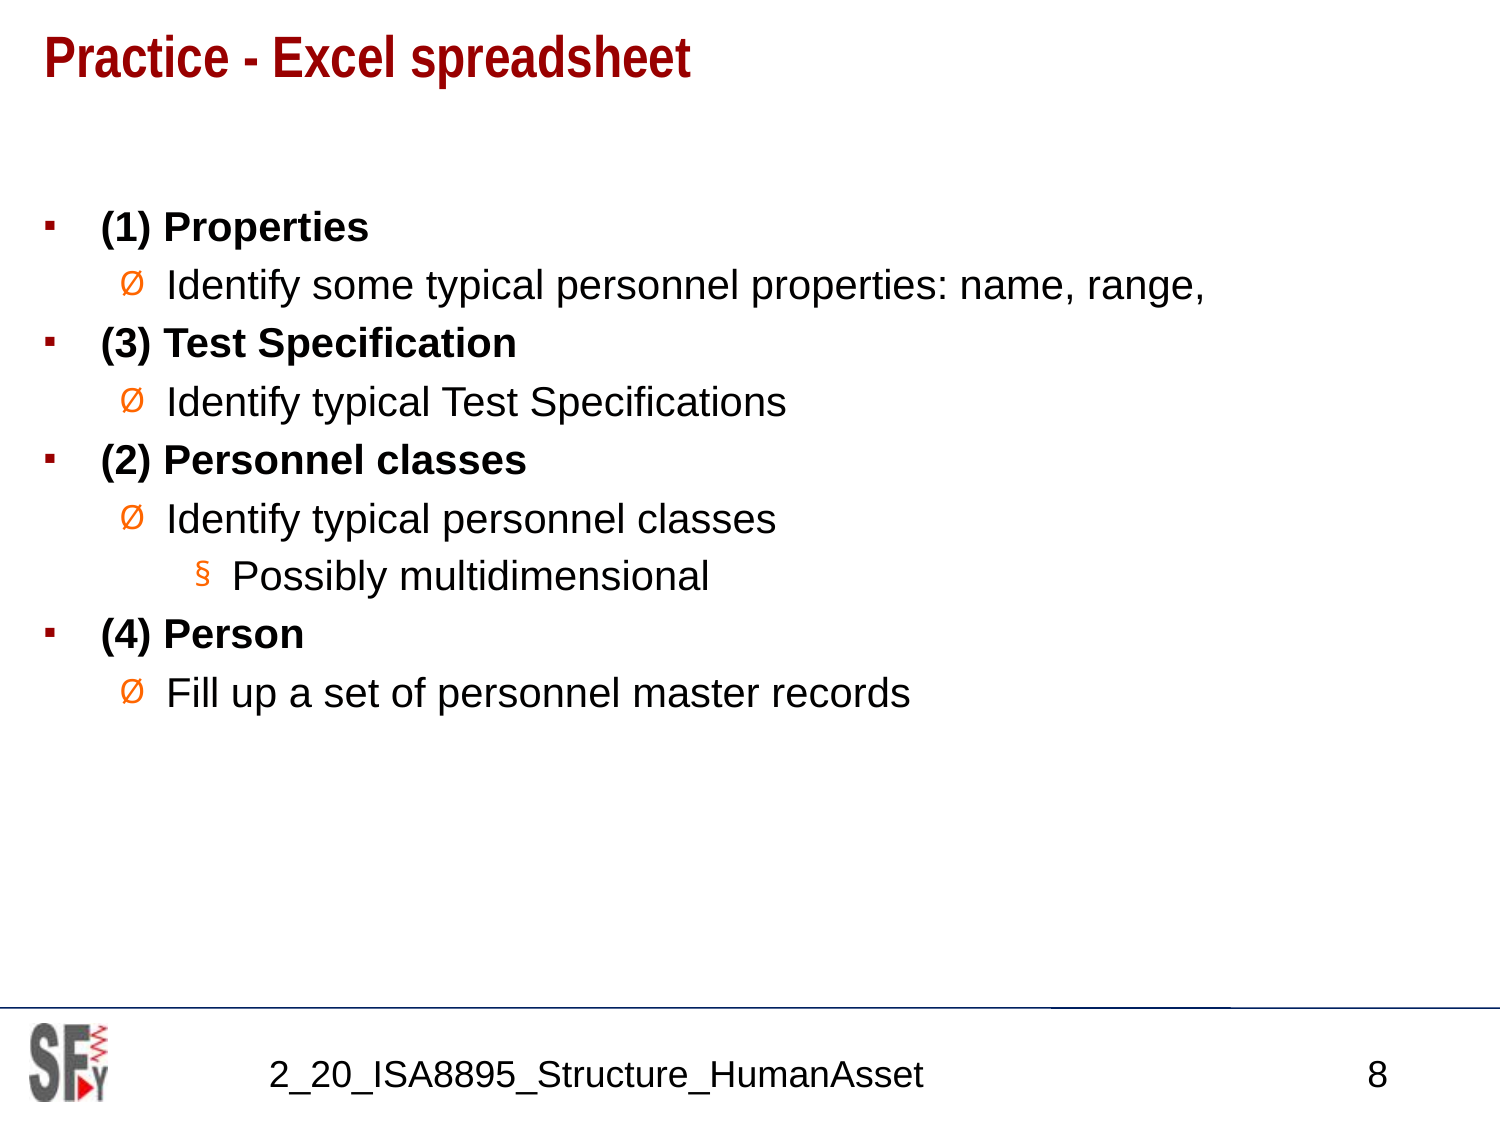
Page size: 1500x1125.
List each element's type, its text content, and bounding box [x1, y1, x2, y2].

footer 2_20_ISA8895_Structure_HumanAsset [253, 1034, 1336, 1103]
title Practice - Excel spreadsheet [29, 12, 1471, 138]
list (1) Properties Identify some typical personnel properties: name, range, (3) Test Specification Identify typical Test Specifications (2) Personnel classes Identify typical personnel classes Possibly multidimensional (4) Person Fill up a set of personnel master records [29, 184, 1471, 988]
picture [29, 1023, 108, 1102]
slide_number <numéro> [1352, 1034, 1490, 1103]
